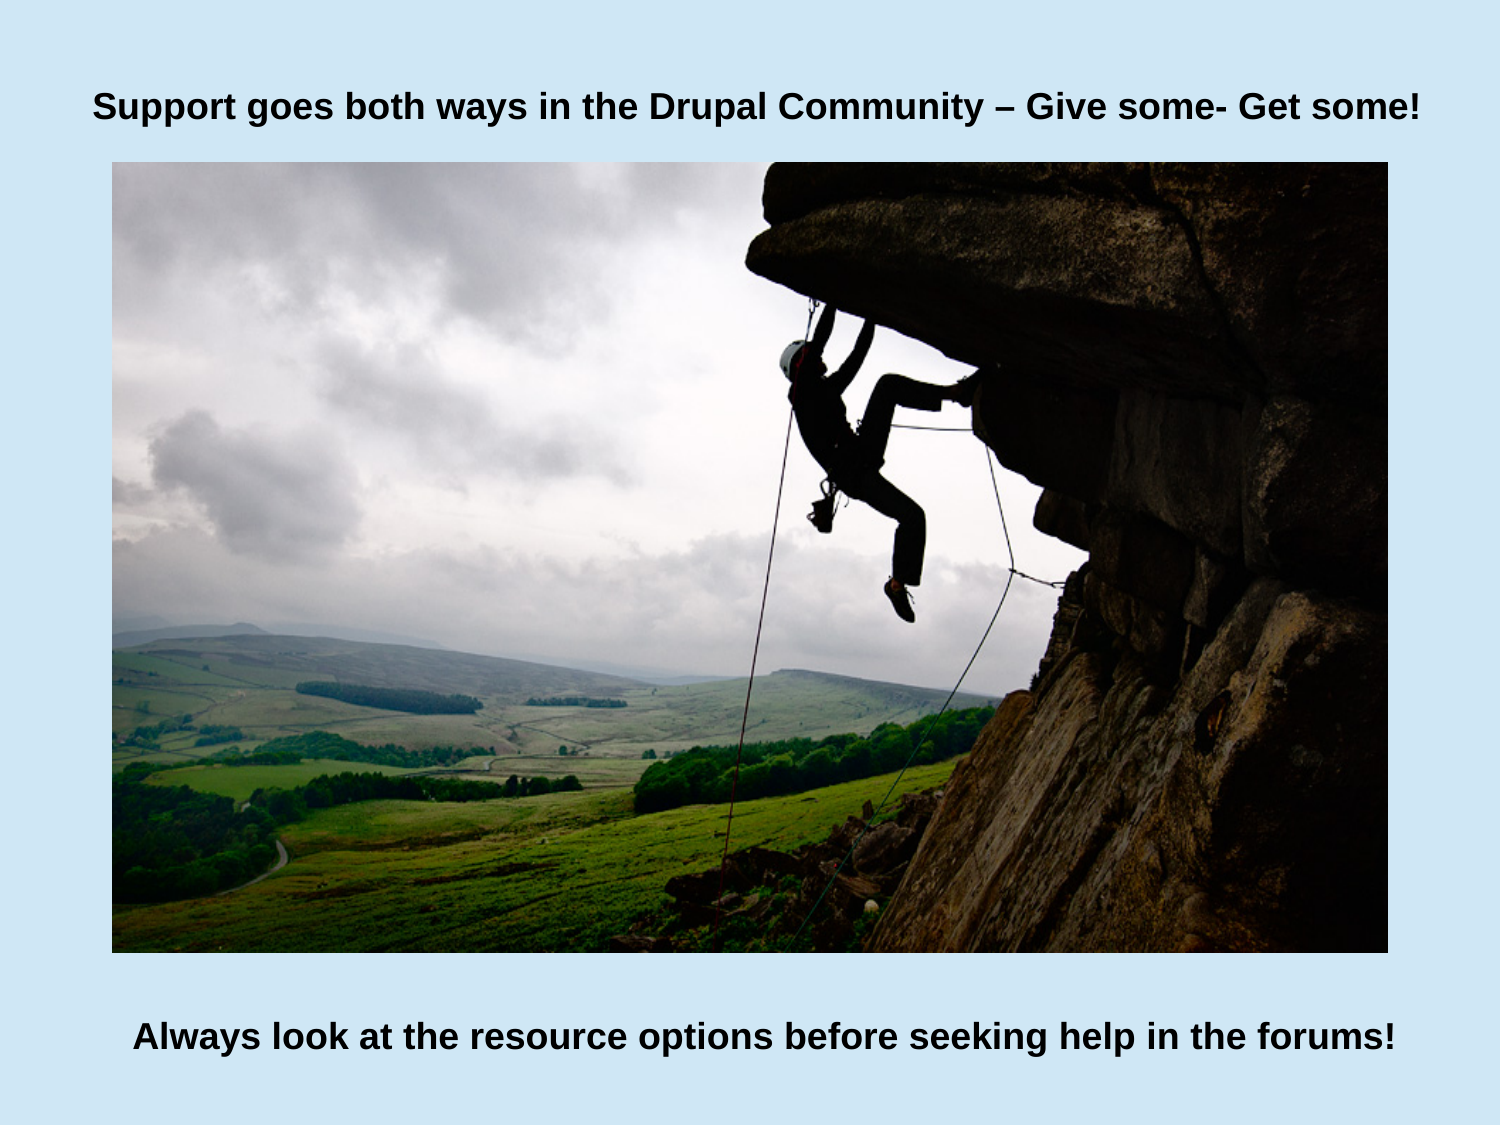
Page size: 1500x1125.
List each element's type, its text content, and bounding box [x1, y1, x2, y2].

text_box Always look at the resource options before seeking help in the forums! [60, 1005, 1471, 1065]
picture [112, 162, 1388, 953]
text_box Support goes both ways in the Drupal Community – Give some- Get some! [60, 75, 1456, 135]
